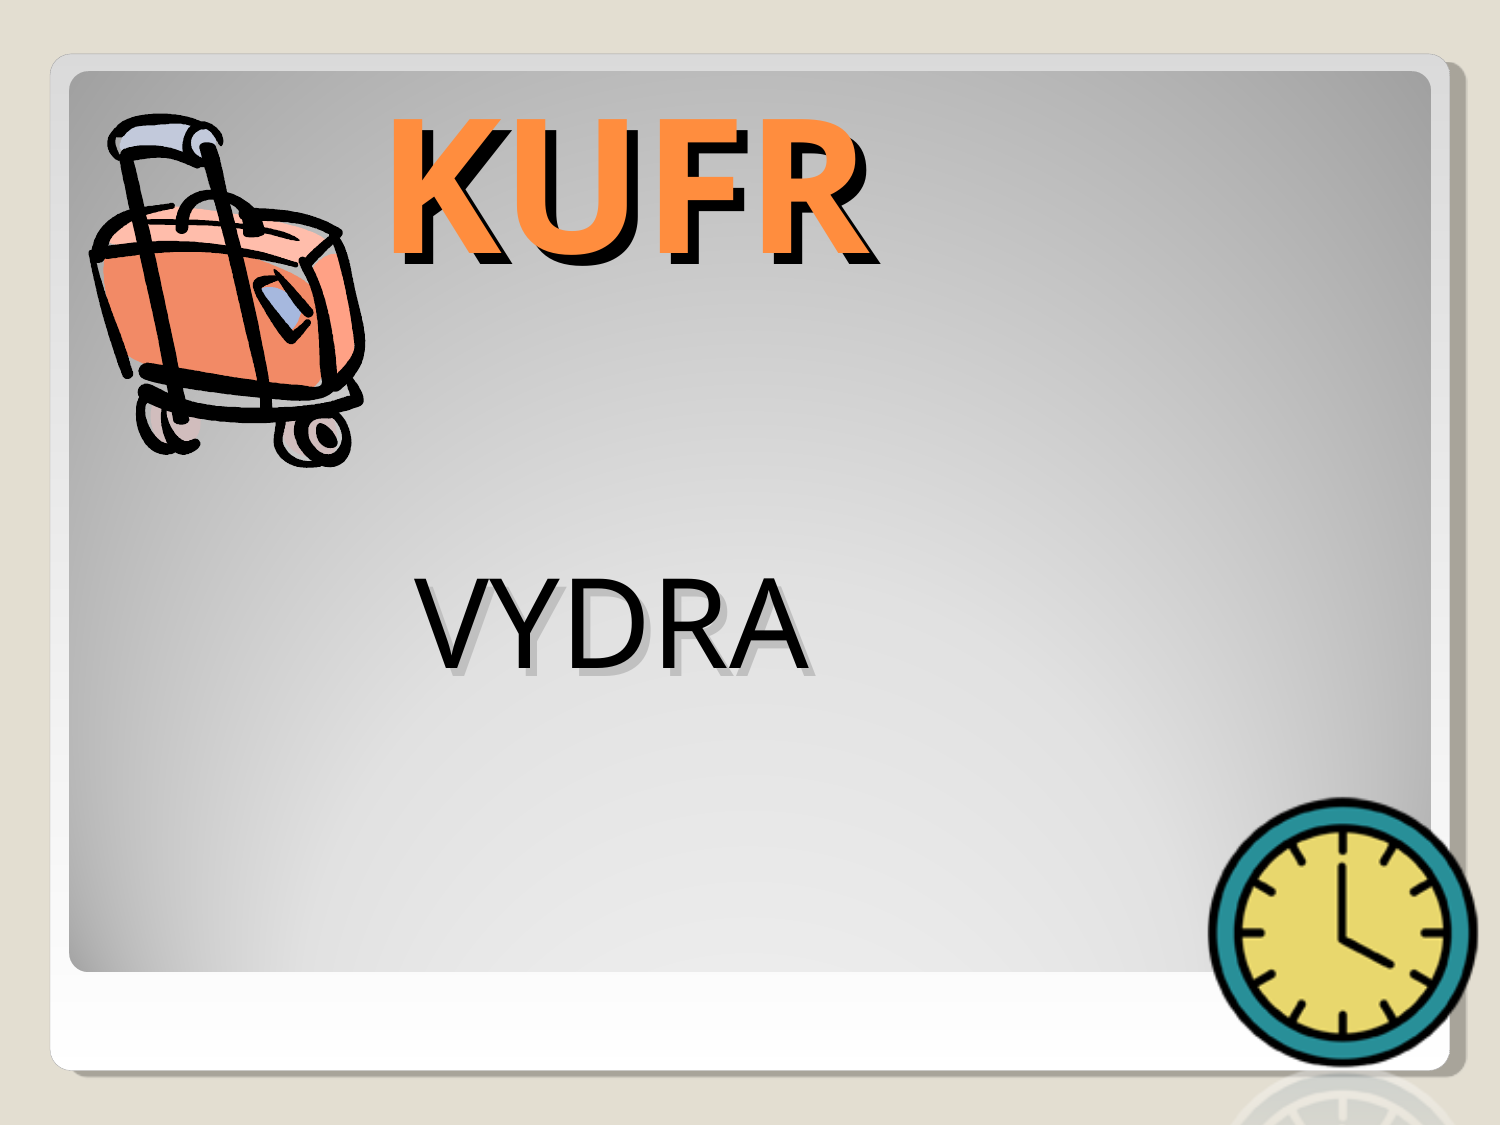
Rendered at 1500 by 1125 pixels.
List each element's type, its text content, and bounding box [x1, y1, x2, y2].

text_box KUFR [362, 54, 1379, 362]
picture [69, 71, 1500, 1125]
text_box VYDRA [107, 536, 1117, 780]
